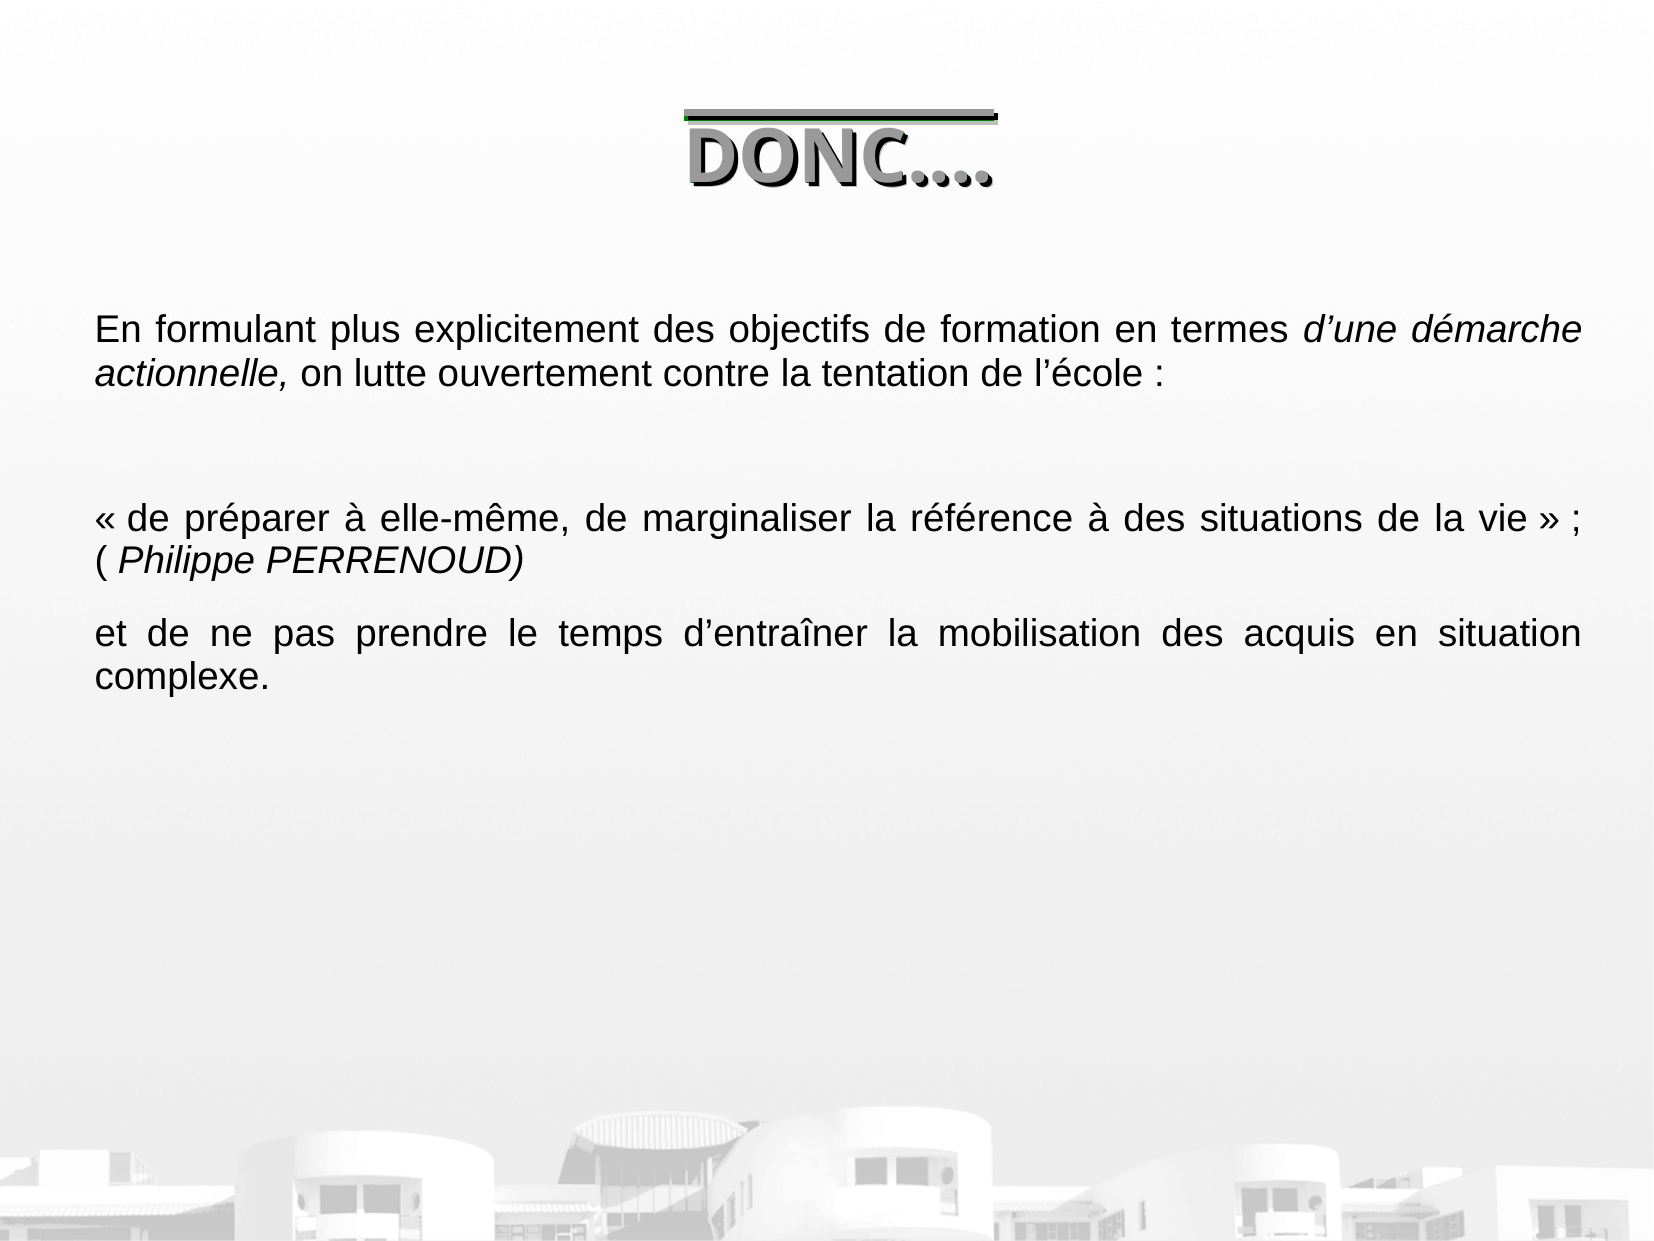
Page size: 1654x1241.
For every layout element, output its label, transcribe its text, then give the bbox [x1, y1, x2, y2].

picture [0, 0, 1654, 1241]
title DONC.... [94, 47, 1583, 260]
list En formulant plus explicitement des objectifs de formation en termes d’une démarche actionnelle, on lutte ouvertement contre la tentation de l’école : « de préparer à elle-même, de marginaliser la référence à des situations de la vie » ; ( Philippe PERRENOUD) et de ne pas prendre le temps d’entraîner la mobilisation des acquis en situation complexe. [94, 308, 1583, 1028]
